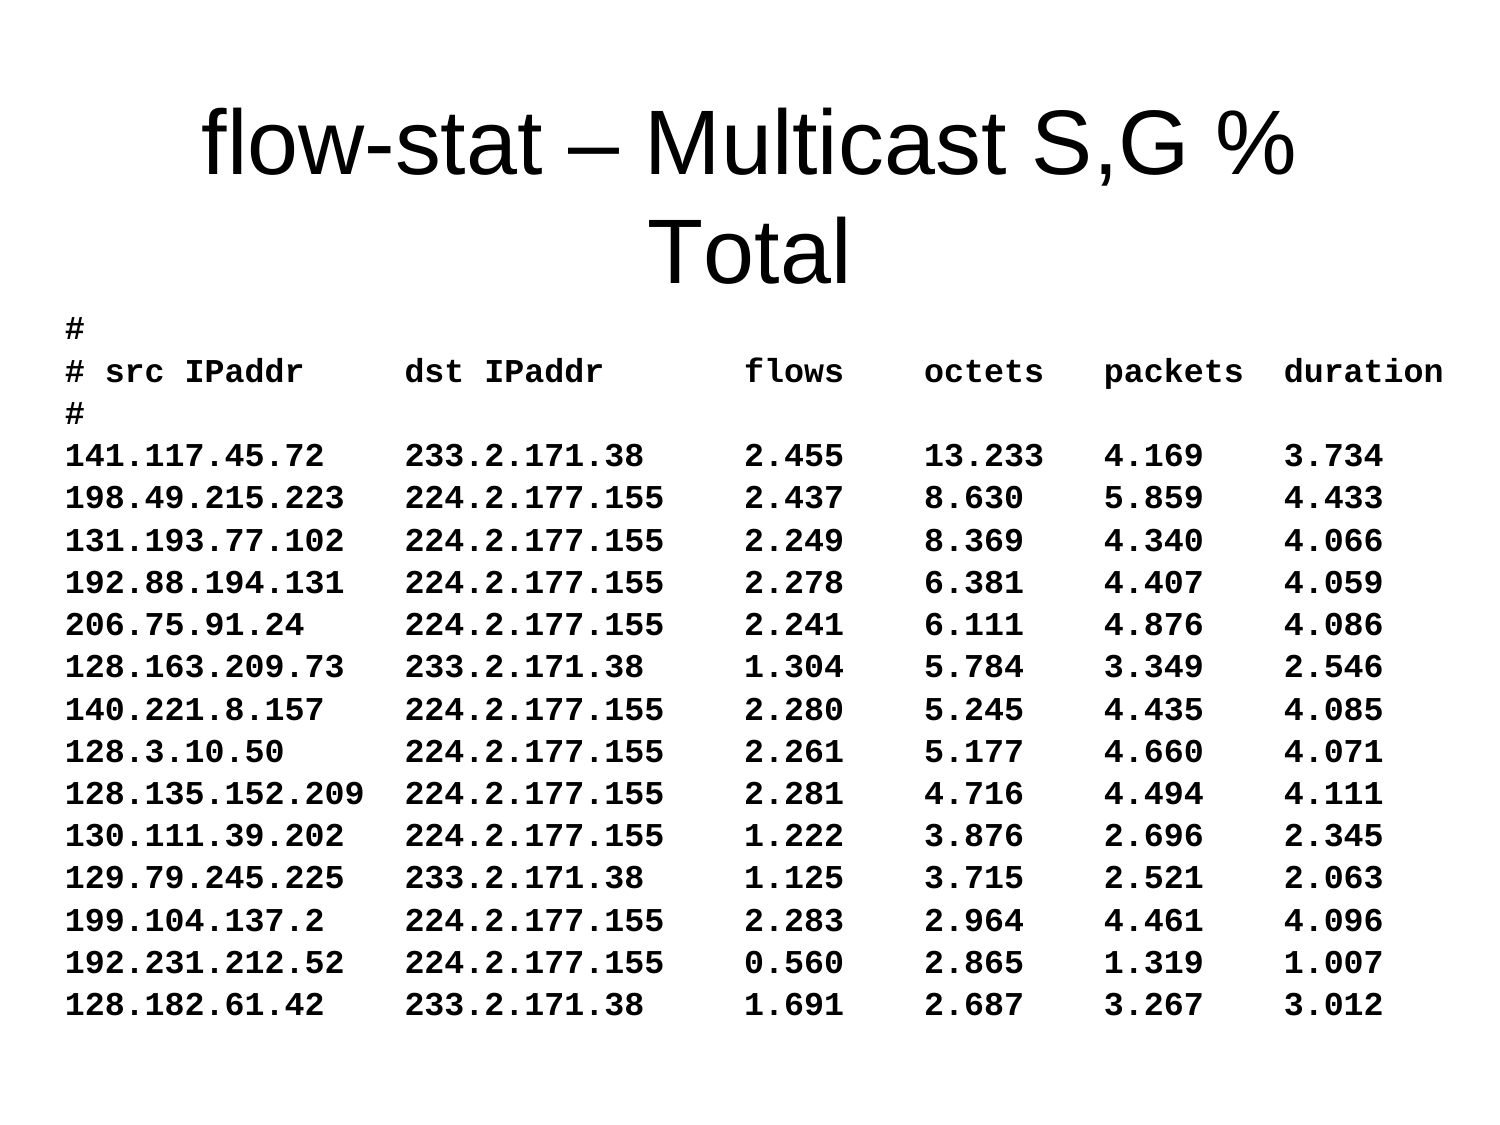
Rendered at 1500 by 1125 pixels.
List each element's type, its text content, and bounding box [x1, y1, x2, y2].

text_box # # src IPaddr dst IPaddr flows octets packets duration # 141.117.45.72 233.2.171.38 2.455 13.233 4.169 3.734 198.49.215.223 224.2.177.155 2.437 8.630 5.859 4.433 131.193.77.102 224.2.177.155 2.249 8.369 4.340 4.066 192.88.194.131 224.2.177.155 2.278 6.381 4.407 4.059 206.75.91.24 224.2.177.155 2.241 6.111 4.876 4.086 128.163.209.73 233.2.171.38 1.304 5.784 3.349 2.546 140.221.8.157 224.2.177.155 2.280 5.245 4.435 4.085 128.3.10.50 224.2.177.155 2.261 5.177 4.660 4.071 128.135.152.209 224.2.177.155 2.281 4.716 4.494 4.111 130.111.39.202 224.2.177.155 1.222 3.876 2.696 2.345 129.79.245.225 233.2.171.38 1.125 3.715 2.521 2.063 199.104.137.2 224.2.177.155 2.283 2.964 4.461 4.096 192.231.212.52 224.2.177.155 0.560 2.865 1.319 1.007 128.182.61.42 233.2.171.38 1.691 2.687 3.267 3.012 [50, 299, 1464, 997]
title flow-stat – Multicast S,G % Total [112, 79, 1388, 299]
